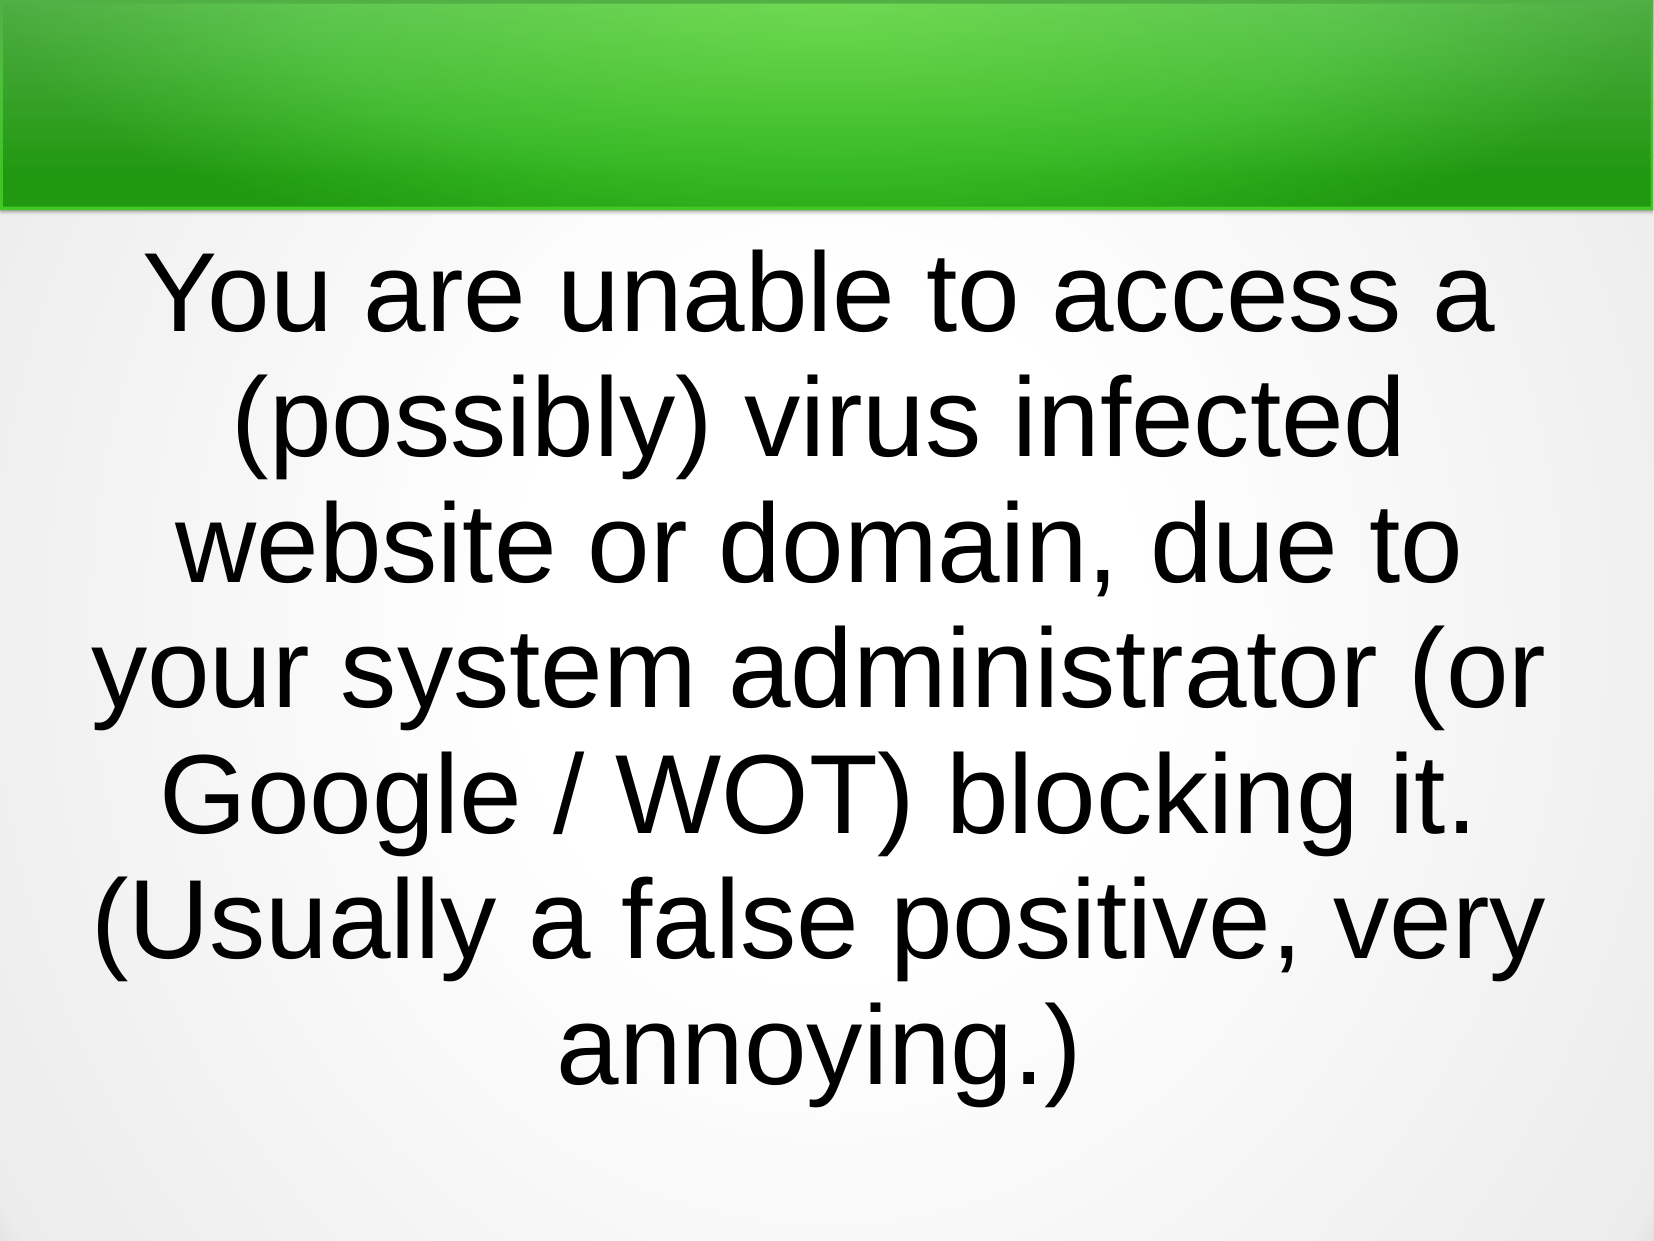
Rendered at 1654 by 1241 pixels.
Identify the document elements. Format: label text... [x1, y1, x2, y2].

subtitle You are unable to access a (possibly) virus infected website or domain, due to your system administrator (or Google / WOT) blocking it. (Usually a false positive, very annoying.) [75, 227, 1564, 1111]
